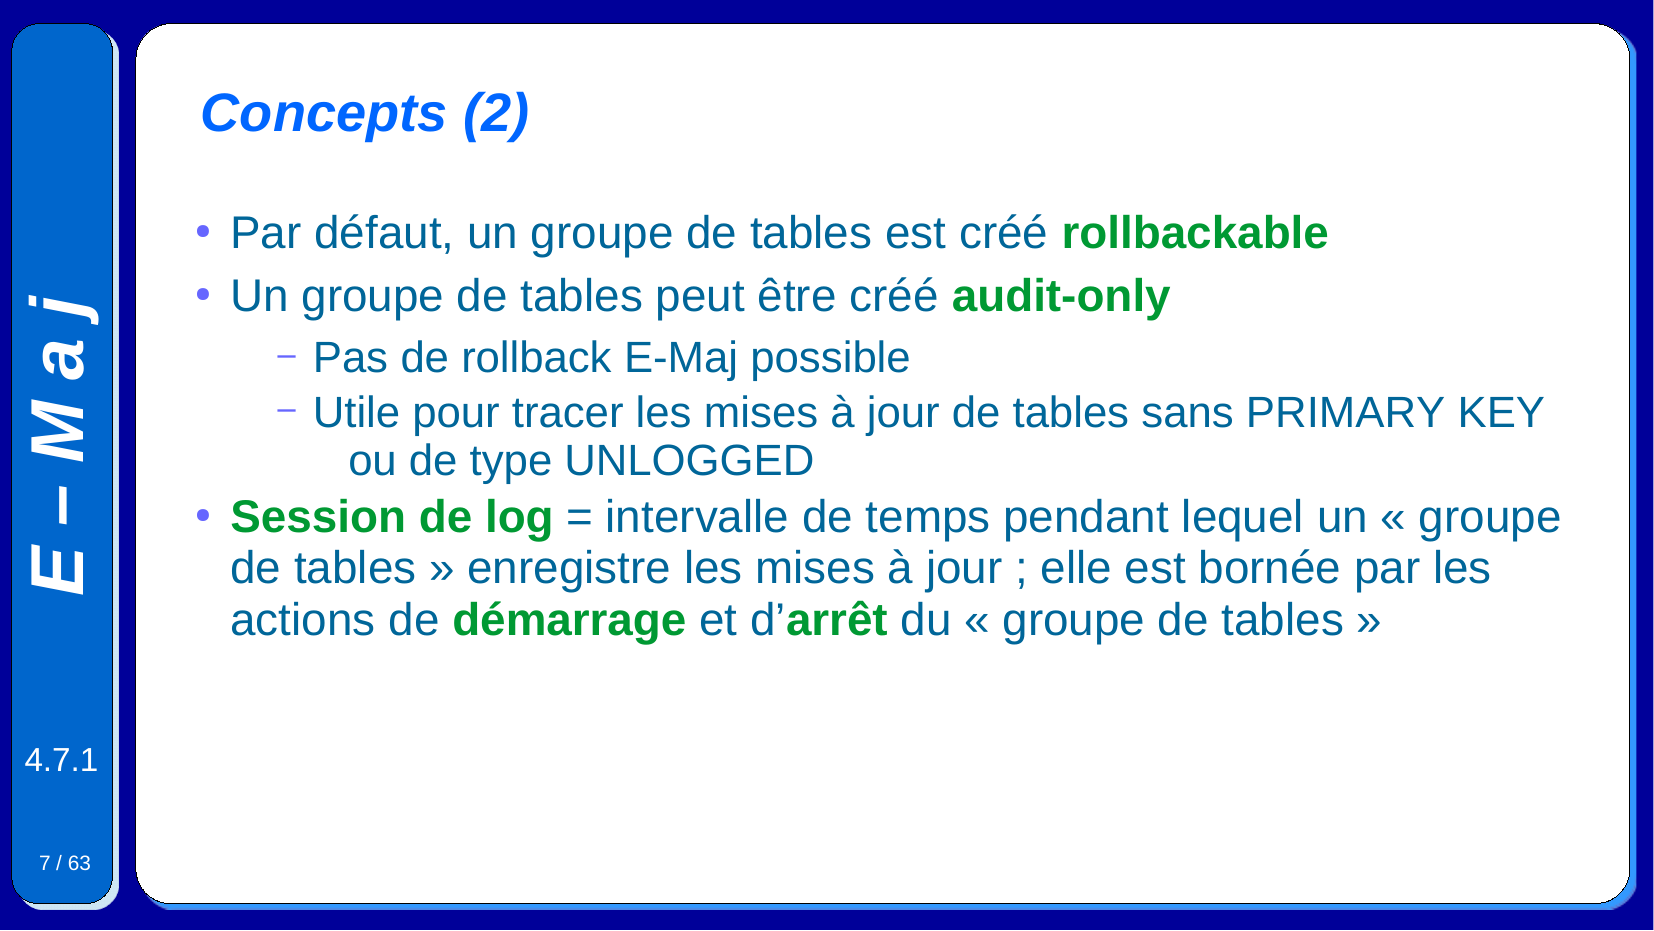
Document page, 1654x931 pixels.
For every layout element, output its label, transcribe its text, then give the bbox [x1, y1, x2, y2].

title Concepts (2) [200, 34, 1575, 191]
list Par défaut, un groupe de tables est créé rollbackable Un groupe de tables peut être créé audit-only Pas de rollback E-Maj possible Utile pour tracer les mises à jour de tables sans PRIMARY KEY ou de type UNLOGGED Session de log = intervalle de temps pendant lequel un « groupe de tables » enregistre les mises à jour ; elle est bornée par les actions de démarrage et d’arrêt du « groupe de tables » [177, 206, 1587, 827]
